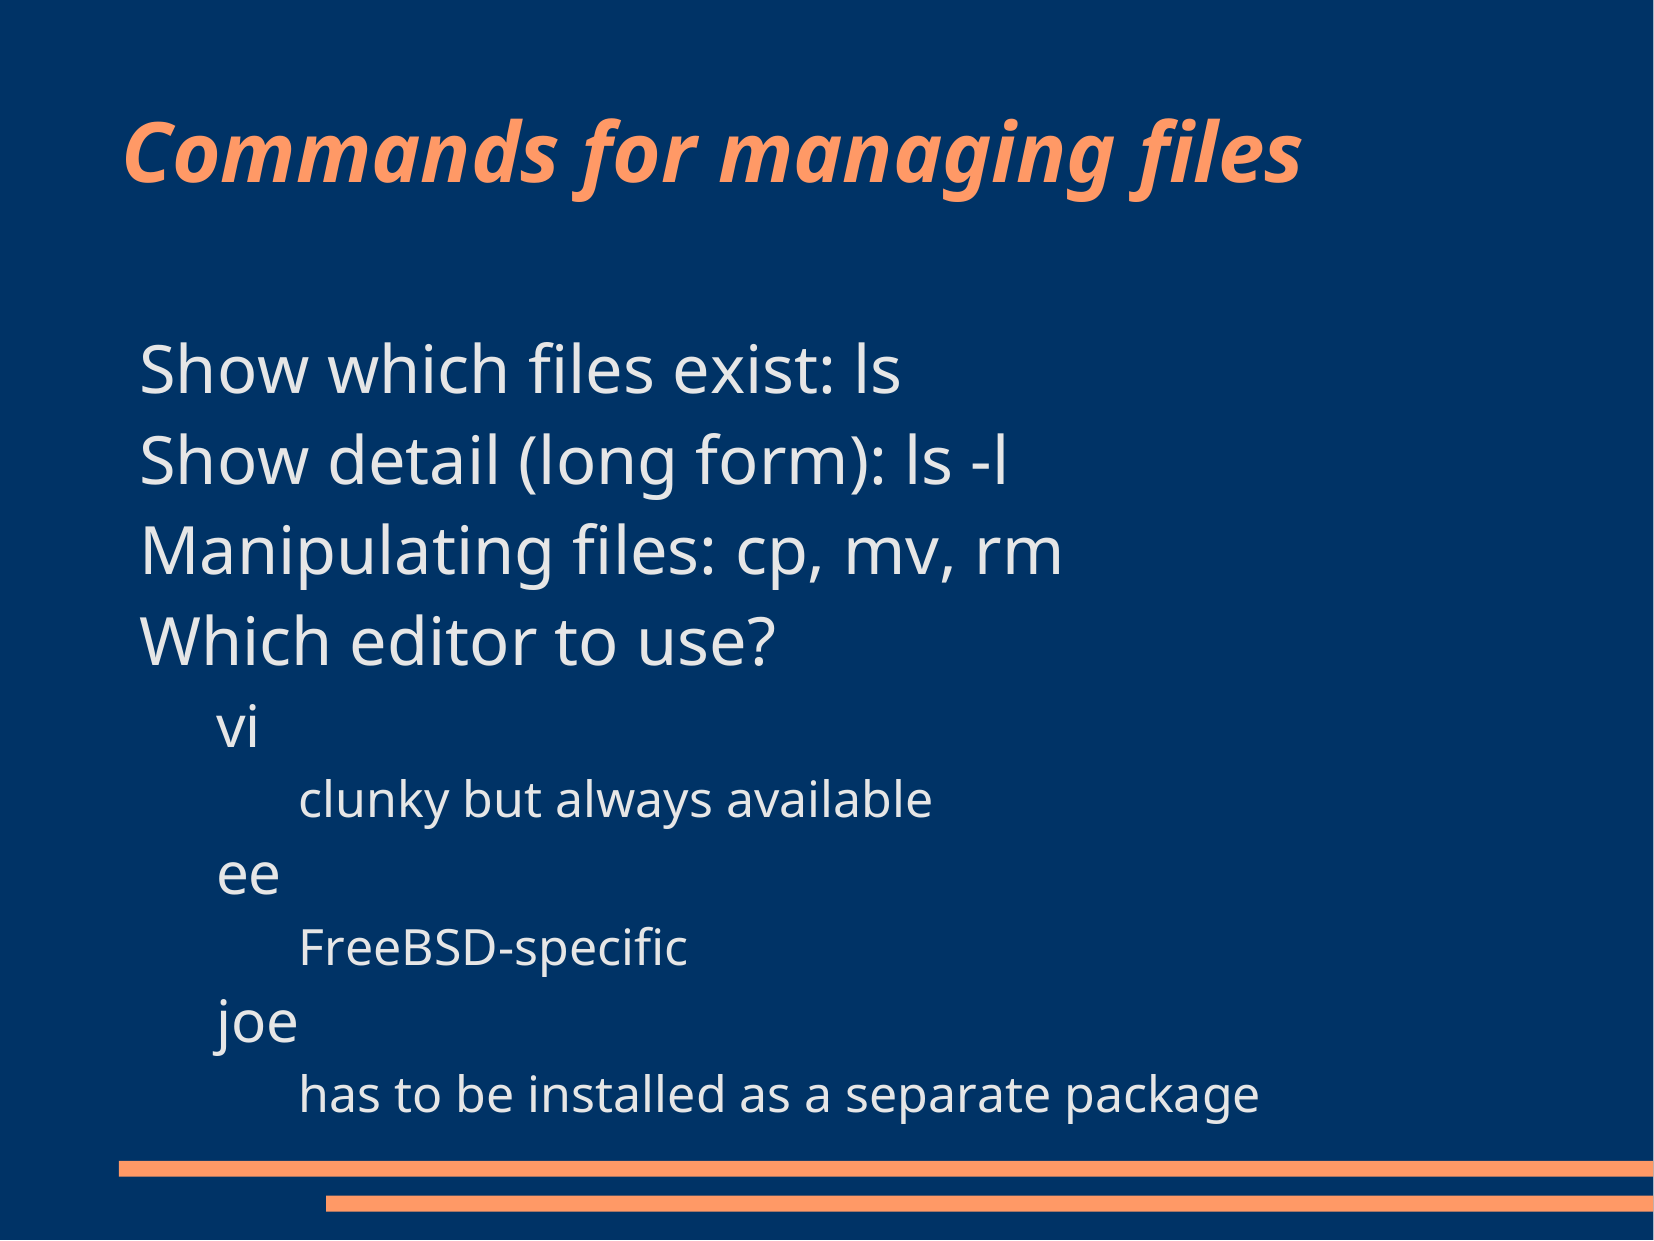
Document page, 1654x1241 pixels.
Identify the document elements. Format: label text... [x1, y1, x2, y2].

title Commands for managing files [121, 46, 1534, 254]
list Show which files exist: ls Show detail (long form): ls -l Manipulating files: cp, mv, rm Which editor to use? vi clunky but always available ee FreeBSD-specific joe has to be installed as a separate package [121, 322, 1561, 1132]
